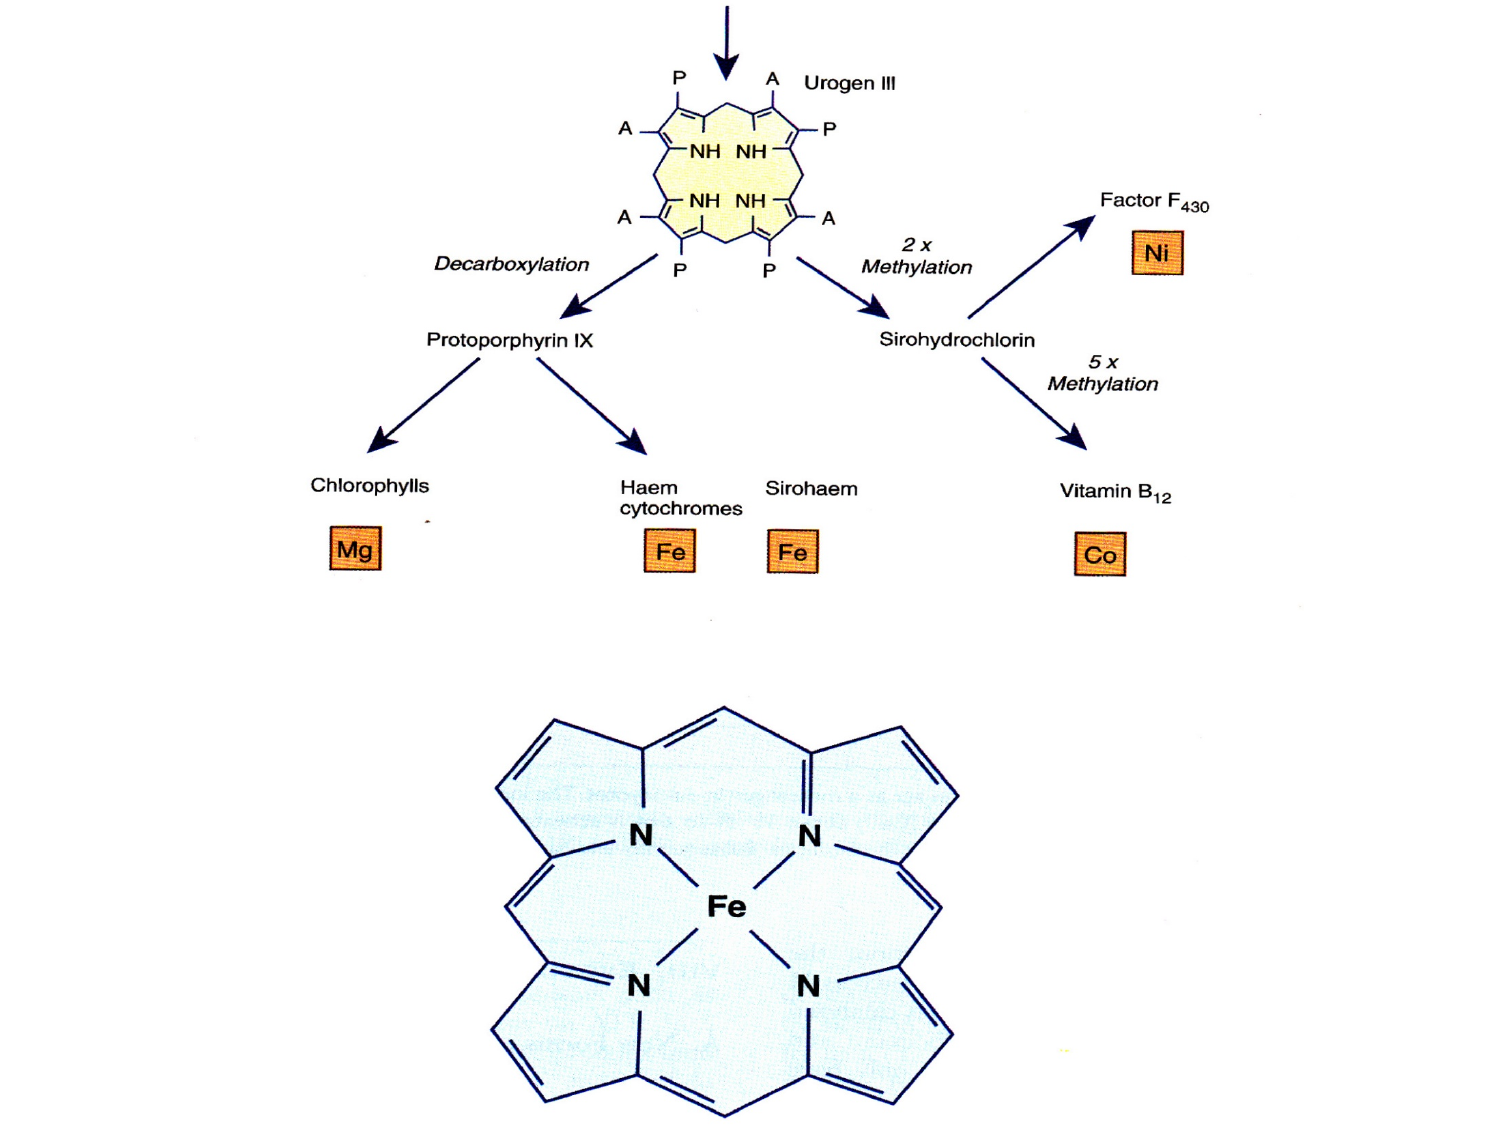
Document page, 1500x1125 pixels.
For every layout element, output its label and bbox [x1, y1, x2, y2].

picture [194, 0, 1306, 1125]
